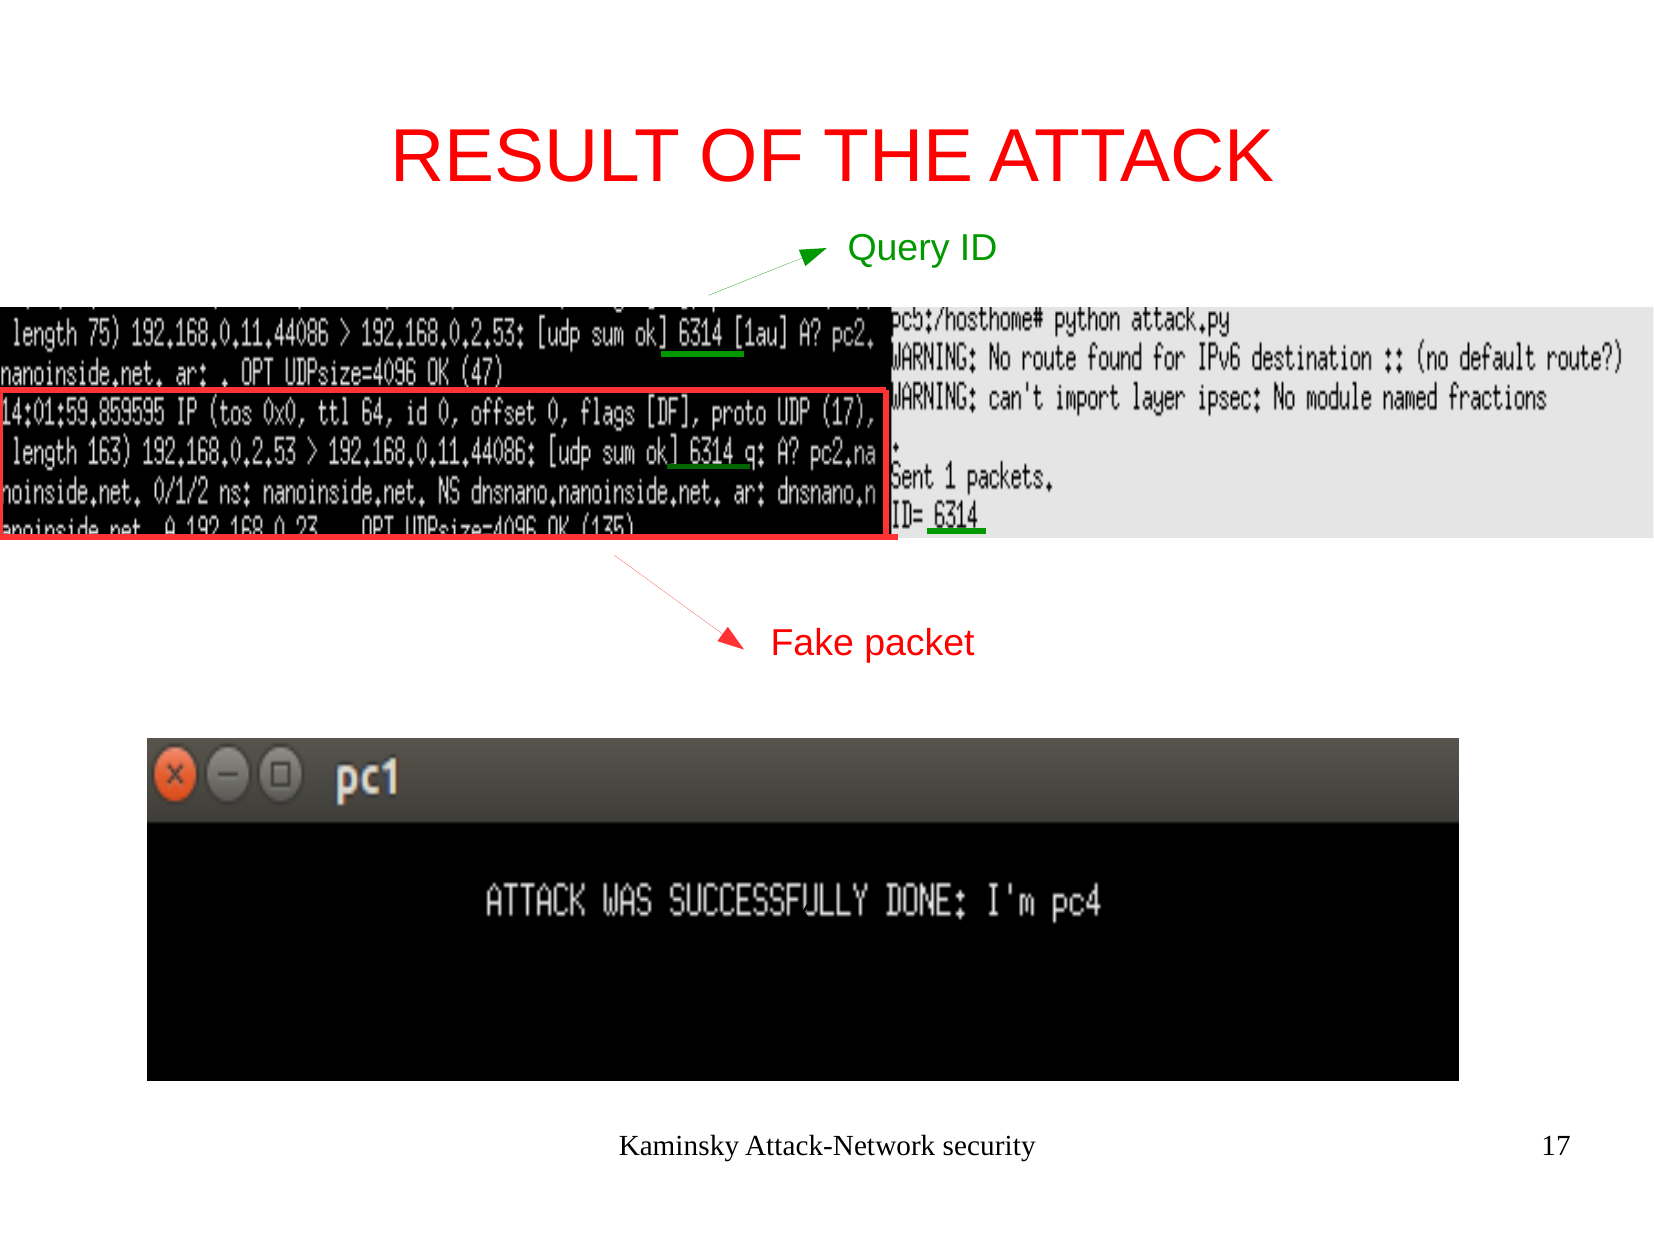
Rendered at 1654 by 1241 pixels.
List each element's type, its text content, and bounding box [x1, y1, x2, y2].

picture [3, 393, 883, 534]
text_box Fake packet [755, 614, 1087, 671]
text_box Query ID [832, 218, 1117, 276]
text_box RESULT OF THE ATTACK [289, 106, 1376, 206]
picture [147, 738, 1459, 1081]
picture [0, 307, 1654, 538]
